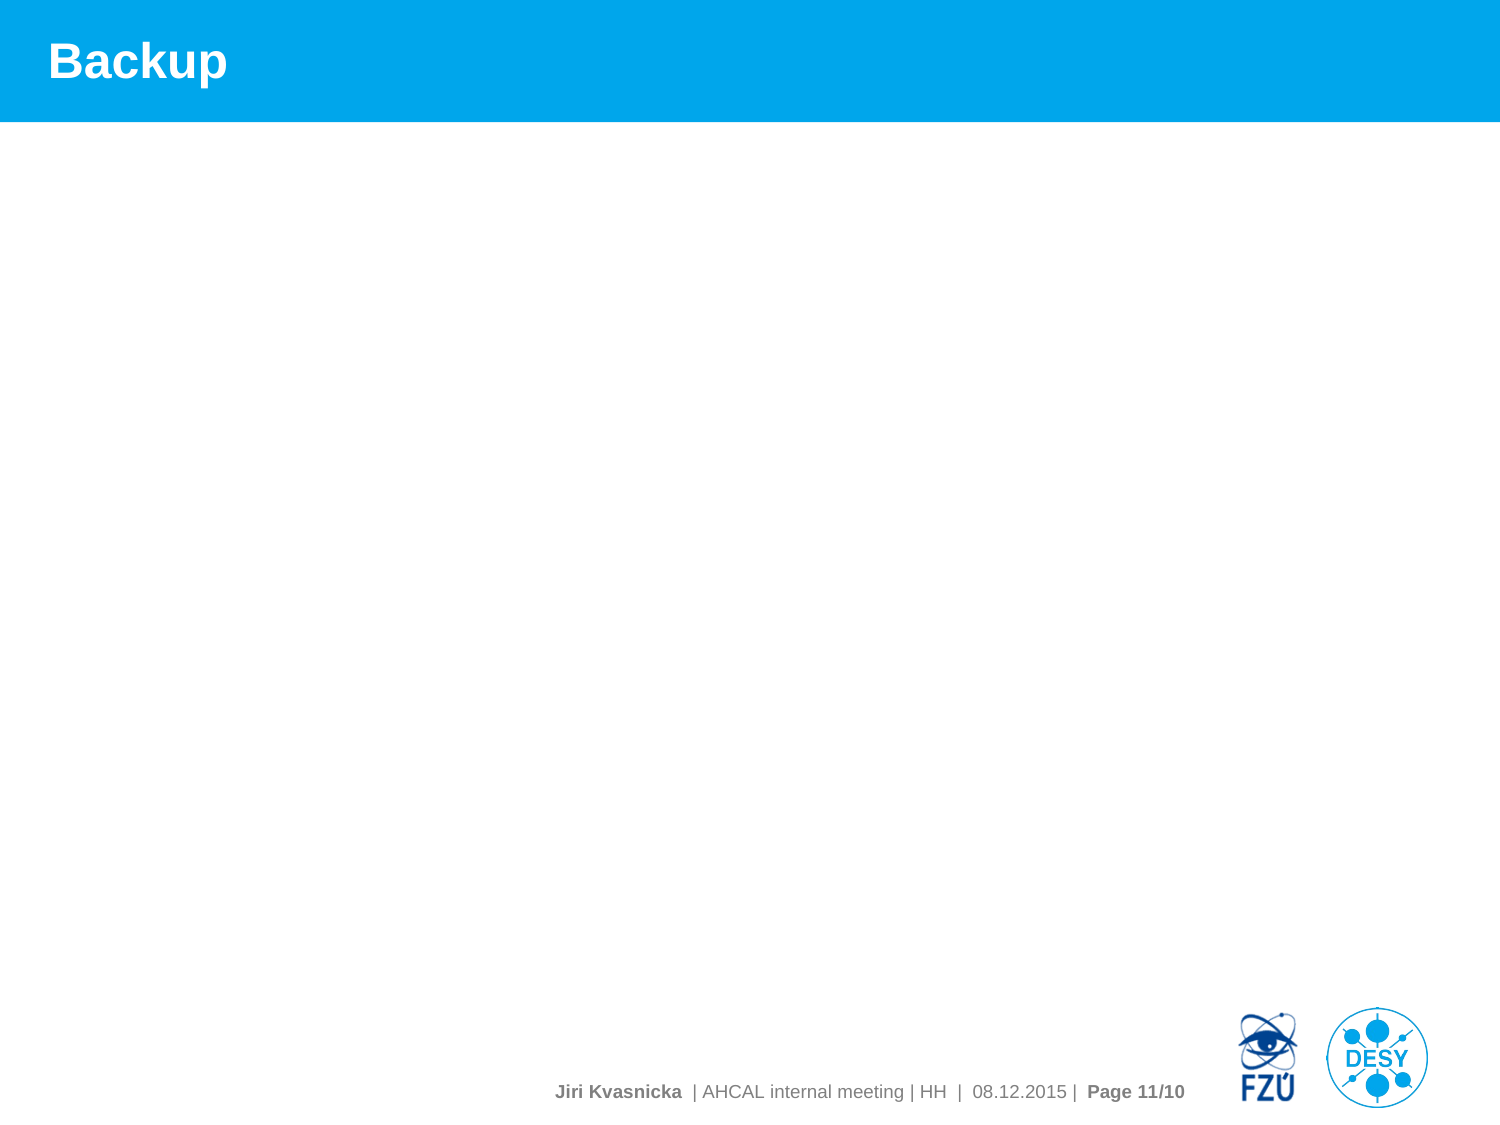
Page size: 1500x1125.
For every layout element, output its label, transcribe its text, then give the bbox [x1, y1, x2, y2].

picture [1326, 1007, 1428, 1108]
picture [1215, 1004, 1321, 1110]
title Backup [47, 16, 1446, 107]
